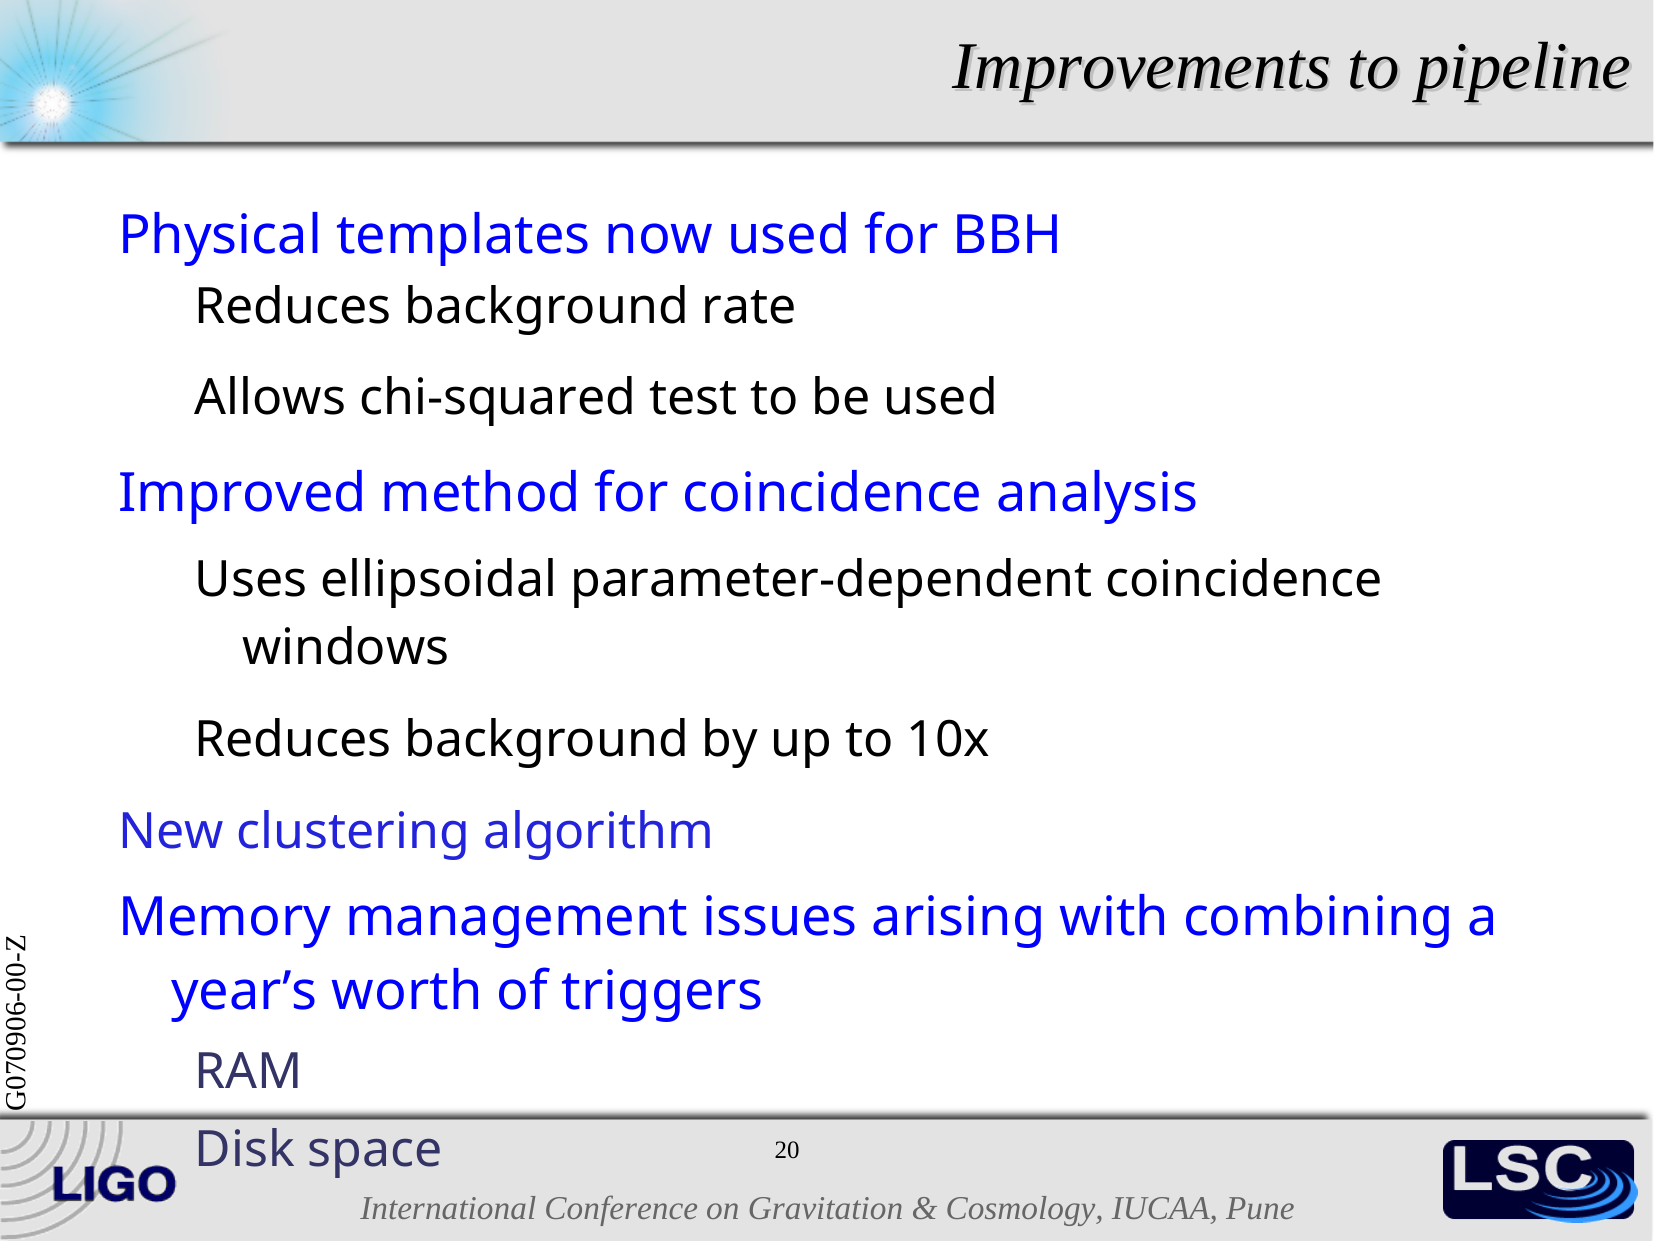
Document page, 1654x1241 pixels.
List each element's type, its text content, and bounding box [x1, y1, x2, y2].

picture [0, 0, 1654, 1241]
text_box Improvements to pipeline [322, 29, 1633, 104]
list Physical templates now used for BBH Reduces background rate Allows chi-squared test to be used Improved method for coincidence analysis Uses ellipsoidal parameter-dependent coincidence windows Reduces background by up to 10x New clustering algorithm Memory management issues arising with combining a year’s worth of triggers RAM Disk space [100, 195, 1589, 1015]
